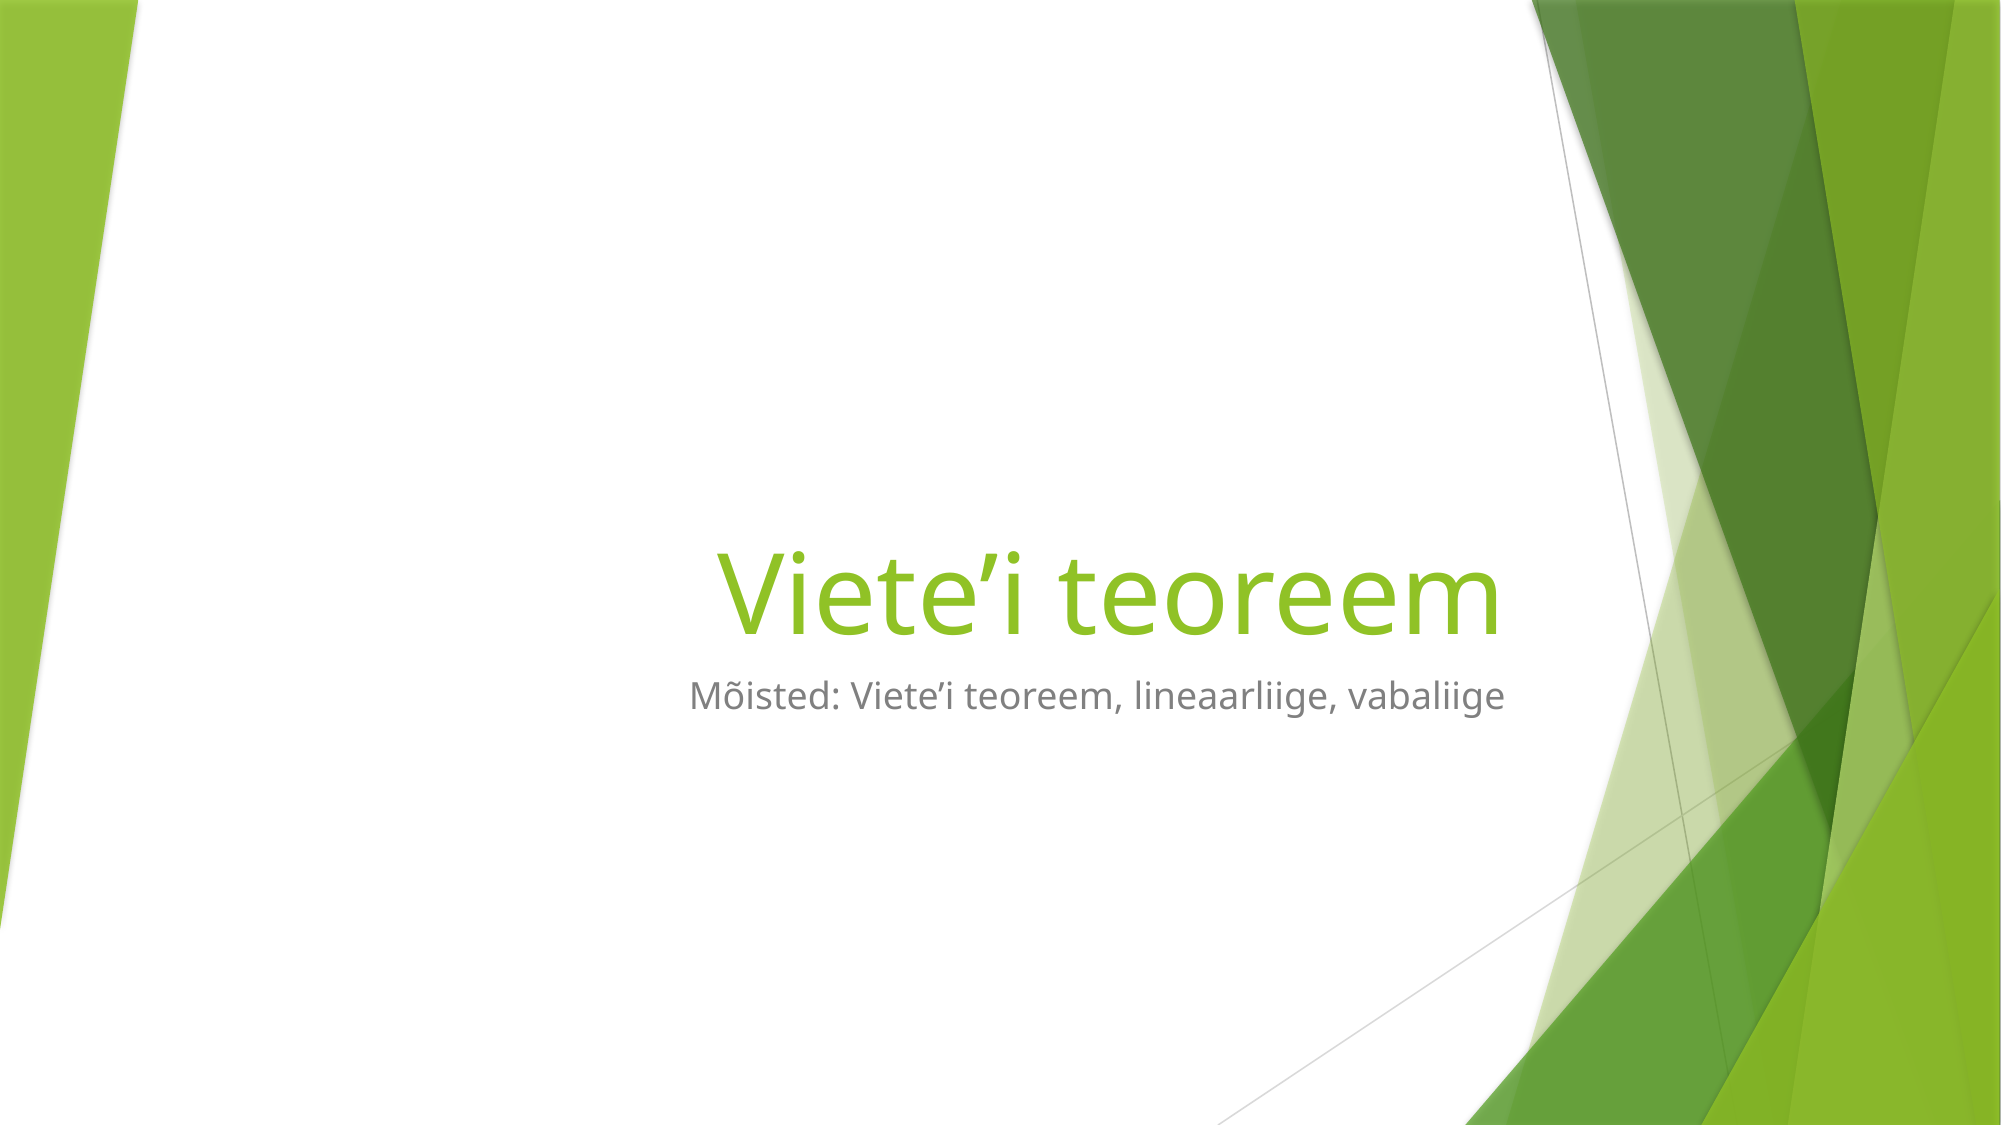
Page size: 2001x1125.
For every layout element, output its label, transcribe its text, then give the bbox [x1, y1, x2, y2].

subtitle Mõisted: Viete’i teoreem, lineaarliige, vabaliige [247, 664, 1522, 845]
title Viete’i teoreem [247, 394, 1522, 664]
